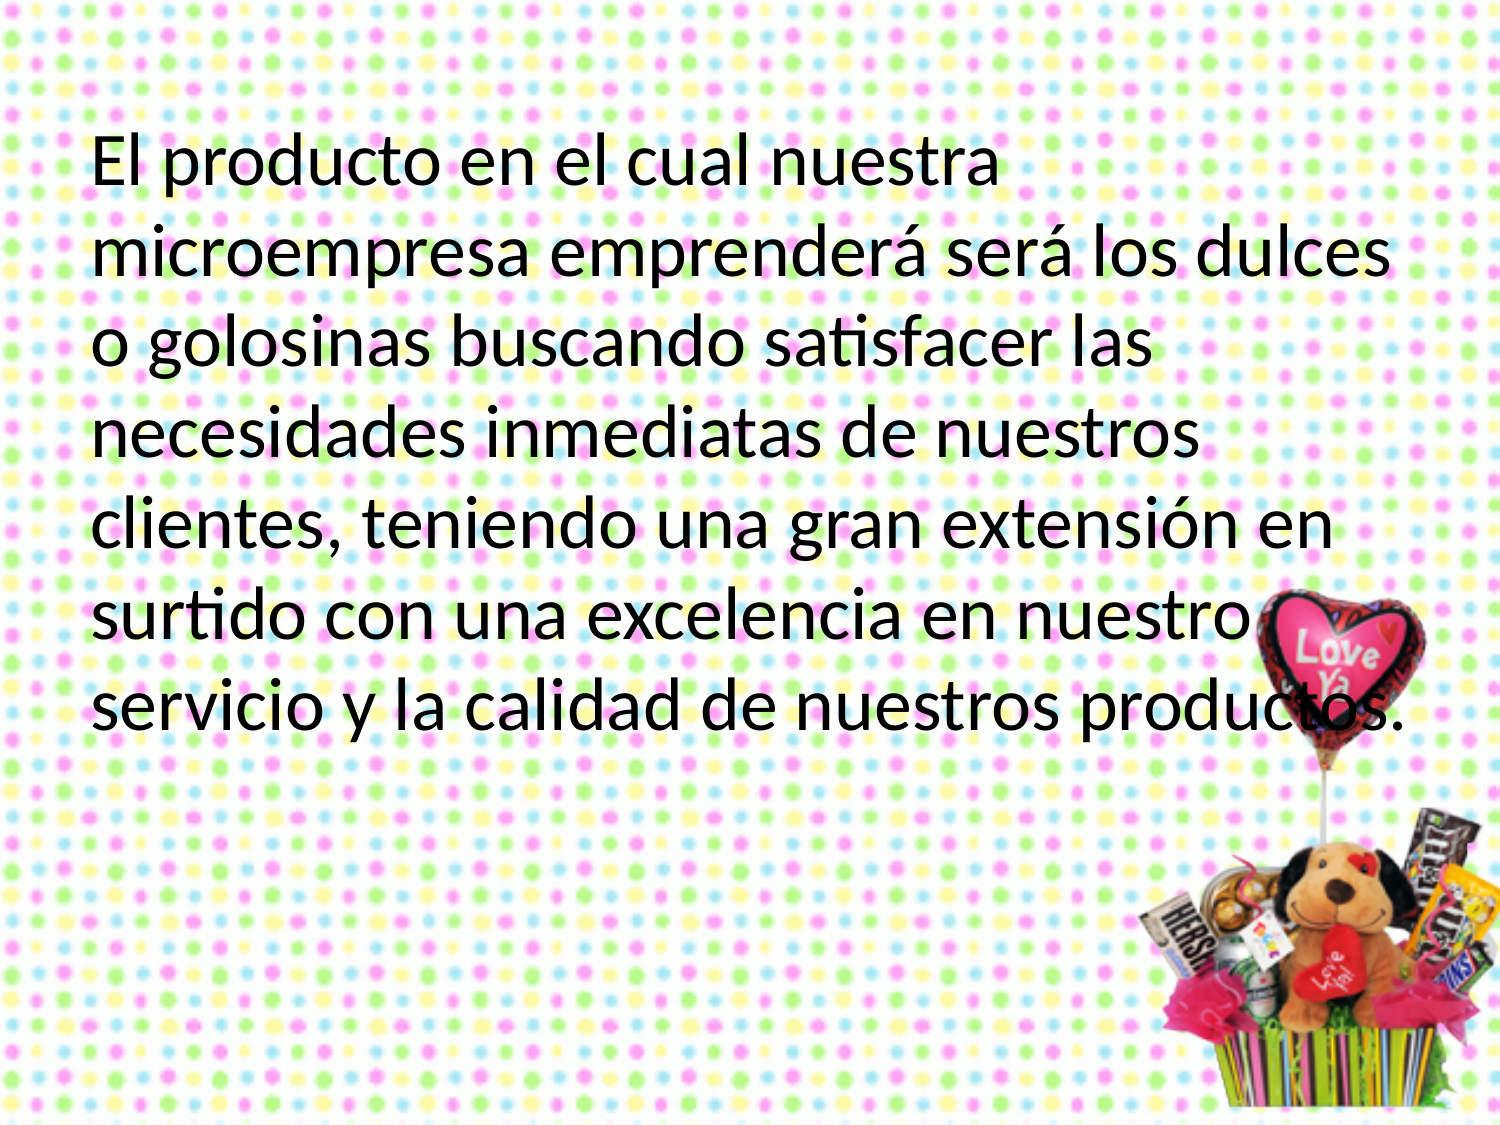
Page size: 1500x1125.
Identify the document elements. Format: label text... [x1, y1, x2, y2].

picture [0, 0, 1500, 1125]
list El producto en el cual nuestra microempresa emprenderá será los dulces o golosinas buscando satisfacer las necesidades inmediatas de nuestros clientes, teniendo una gran extensión en surtido con una excelencia en nuestro servicio y la calidad de nuestros productos. [75, 101, 1426, 845]
